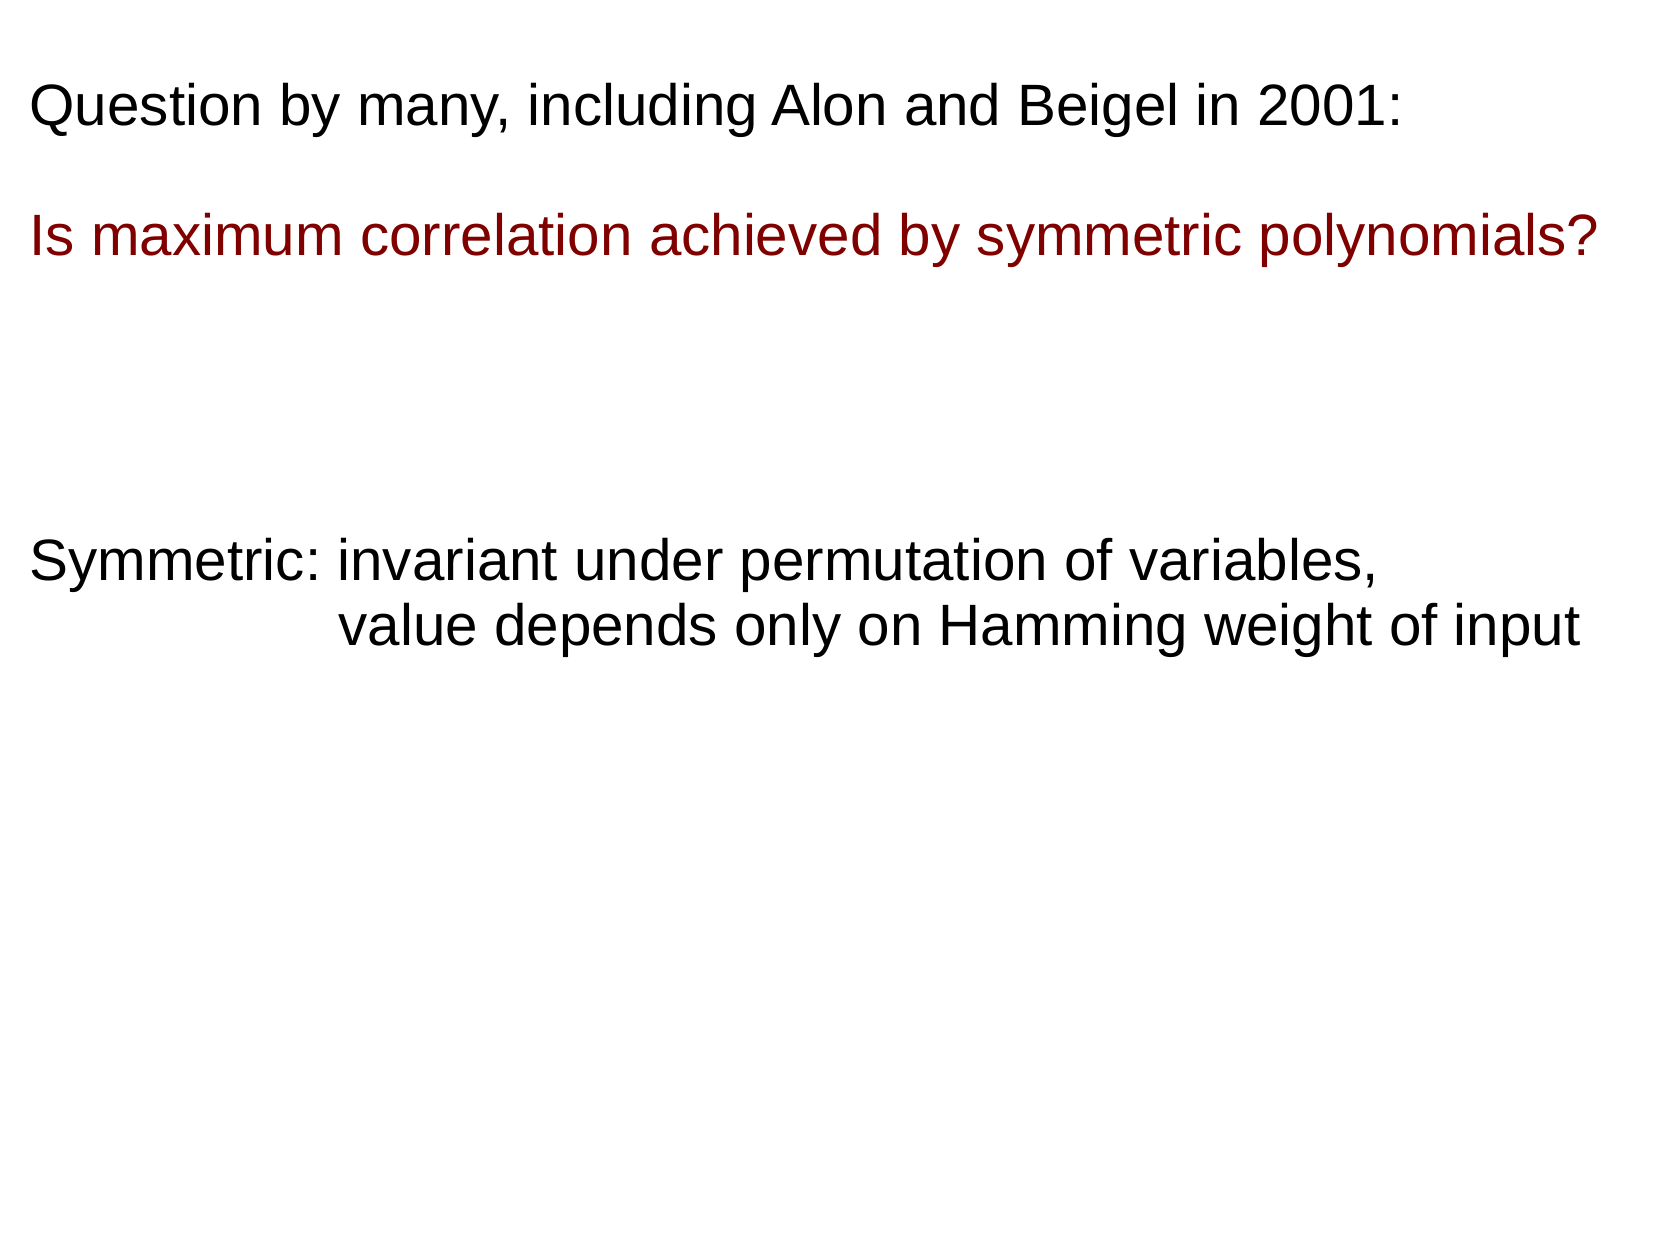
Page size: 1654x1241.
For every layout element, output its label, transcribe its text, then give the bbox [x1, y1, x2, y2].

text_box Question by many, including Alon and Beigel in 2001: Is maximum correlation achieved by symmetric polynomials? Symmetric: invariant under permutation of variables, value depends only on Hamming weight of input [15, 0, 1636, 1241]
